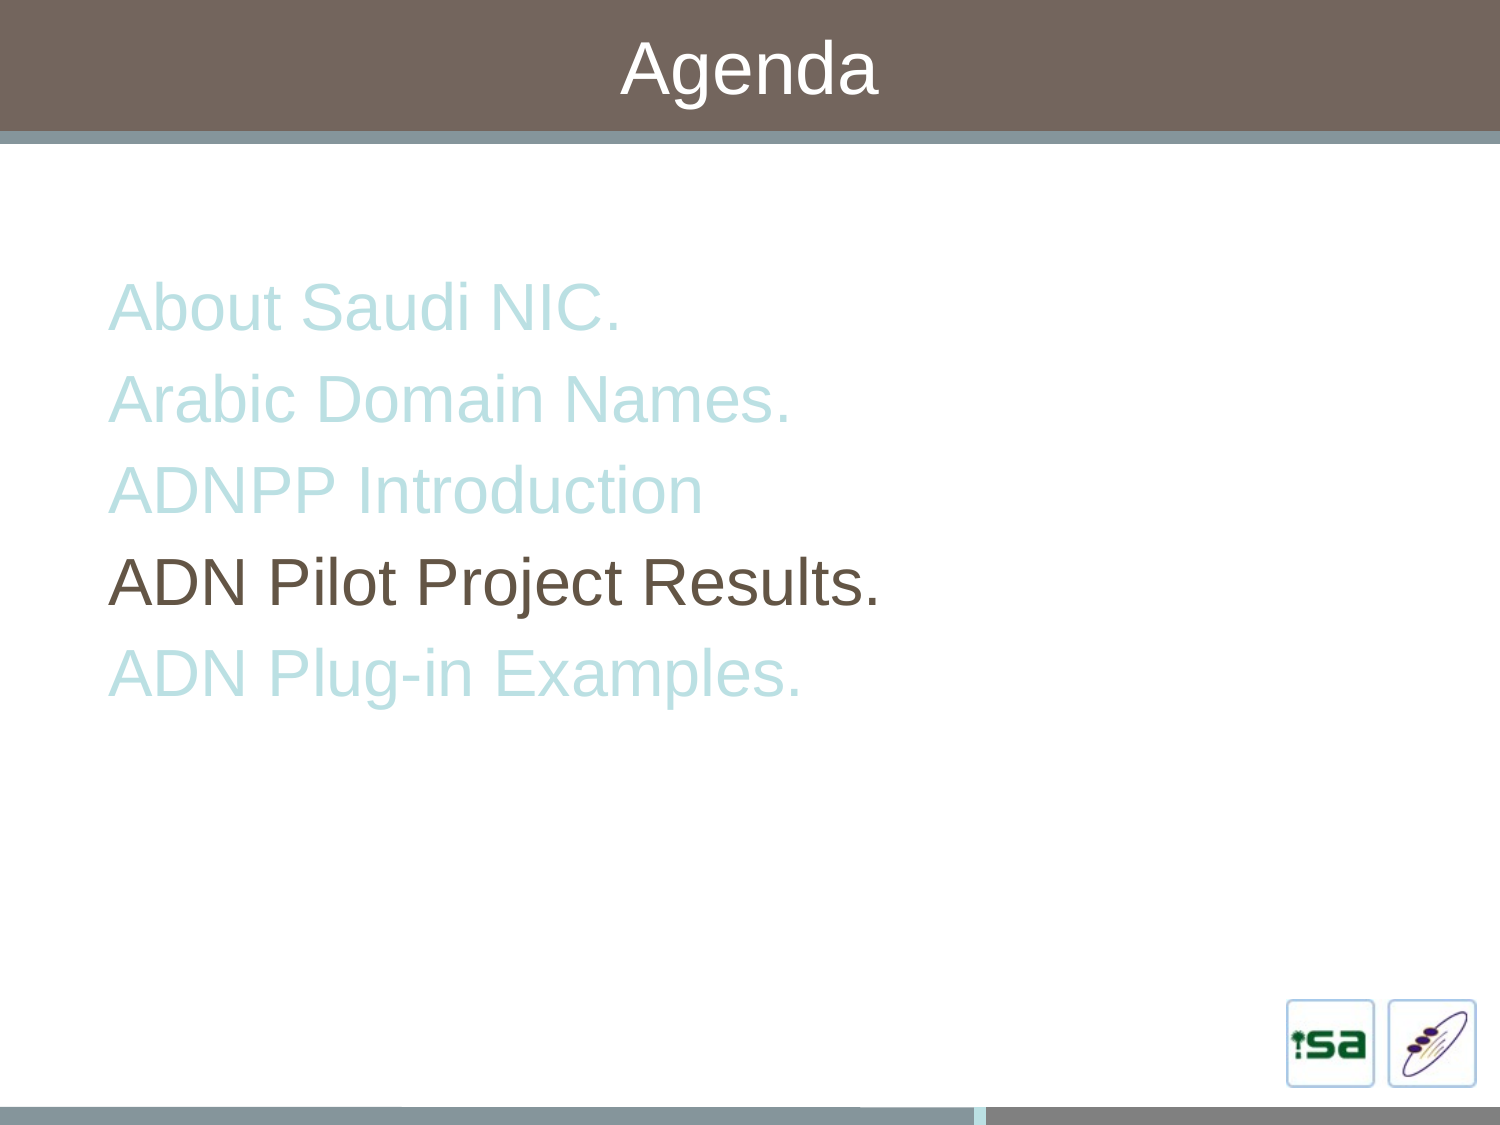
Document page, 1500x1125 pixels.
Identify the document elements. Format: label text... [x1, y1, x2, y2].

text_box Agenda [0, 0, 1500, 131]
picture [1286, 999, 1477, 1088]
list About Saudi NIC. Arabic Domain Names. ADNPP Introduction ADN Pilot Project Results. ADN Plug-in Examples. [75, 262, 1426, 1006]
